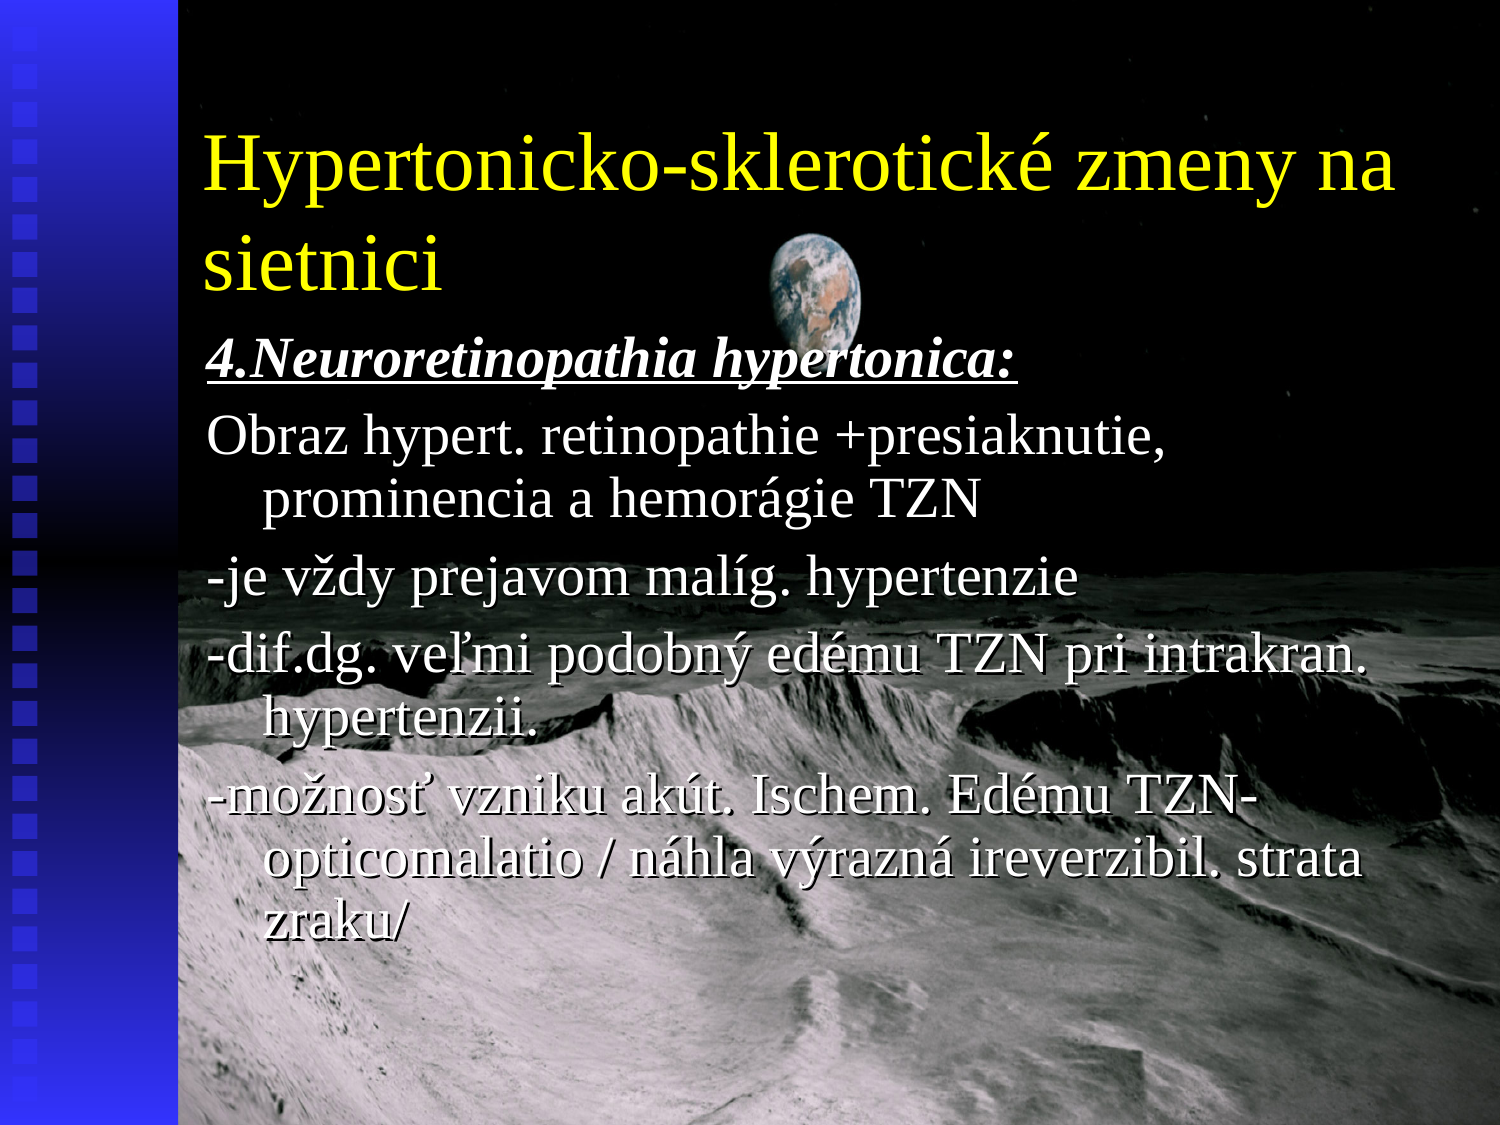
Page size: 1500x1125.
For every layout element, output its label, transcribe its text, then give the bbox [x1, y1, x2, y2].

picture [0, 0, 1500, 1125]
list 4.Neuroretinopathia hypertonica: Obraz hypert. retinopathie +presiaknutie, prominencia a hemorágie TZN -je vždy prejavom malíg. hypertenzie -dif.dg. veľmi podobný edému TZN pri intrakran. hypertenzii. -možnosť vzniku akút. Ischem. Edému TZN-opticomalatio / náhla výrazná ireverzibil. strata zraku/ [191, 319, 1467, 995]
title Hypertonicko-sklerotické zmeny na sietnici [187, 99, 1463, 288]
